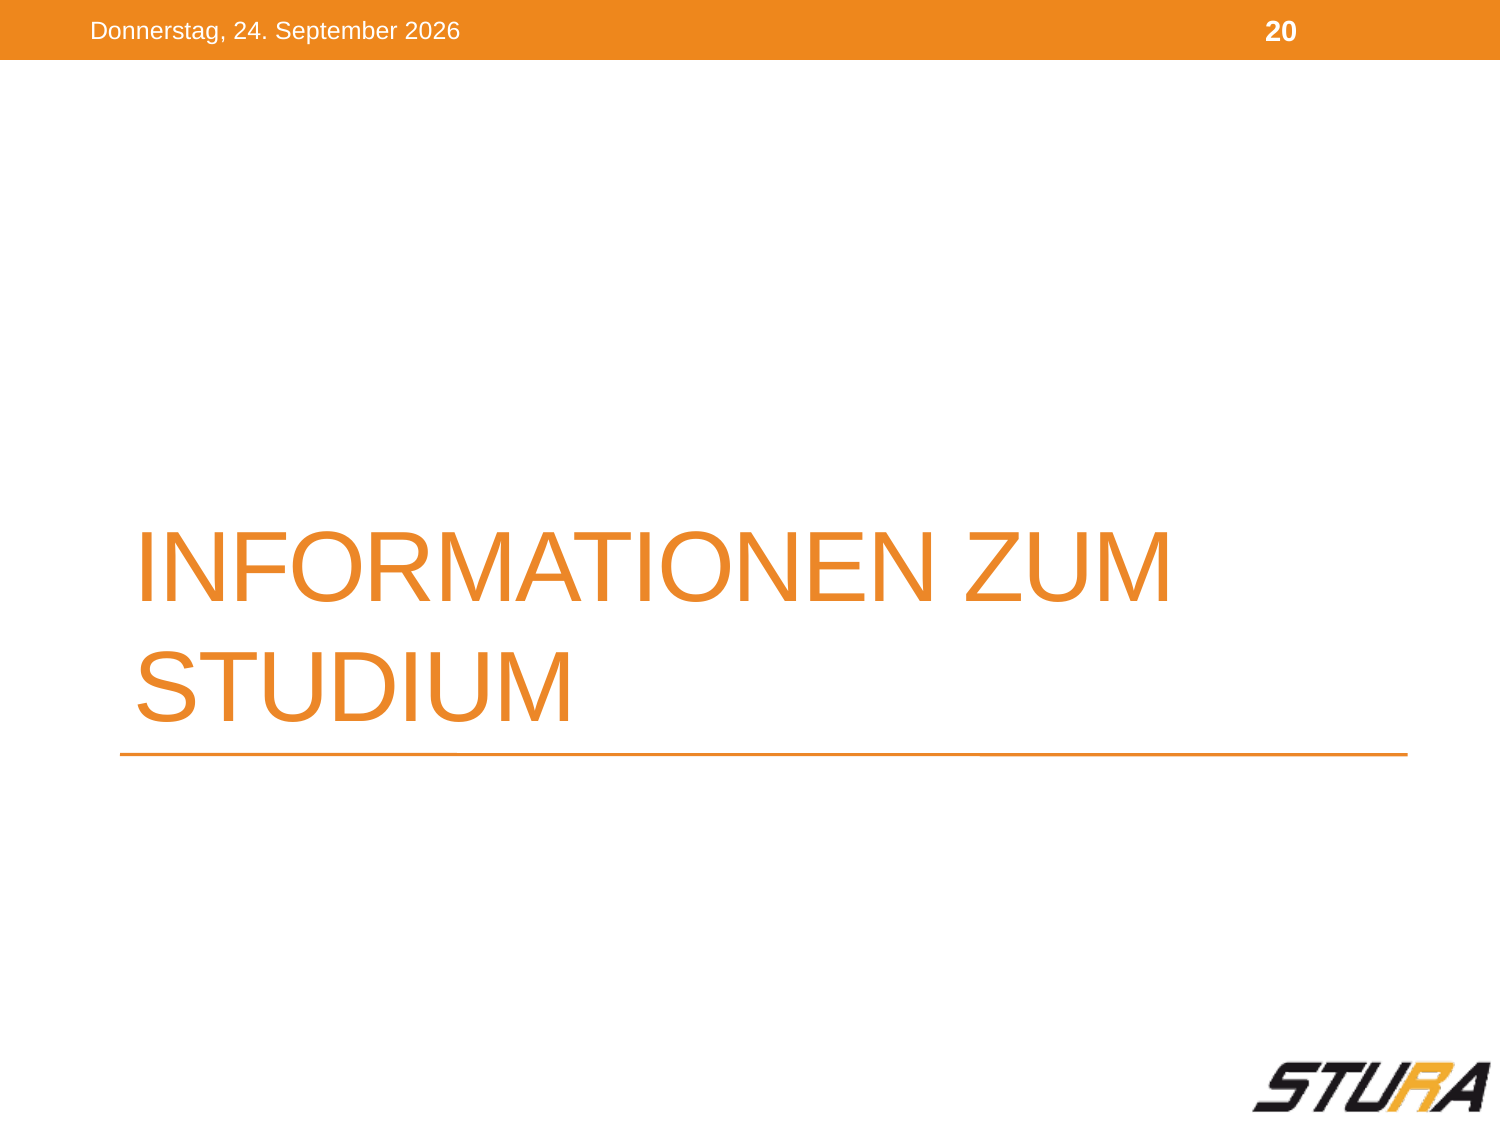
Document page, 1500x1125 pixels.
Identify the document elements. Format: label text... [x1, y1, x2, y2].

title Informationen zum Studium [118, 387, 1394, 749]
text_box ‹Nr.› [1250, 3, 1426, 57]
text_box Mittwoch, 21. September 16 [75, 3, 550, 57]
